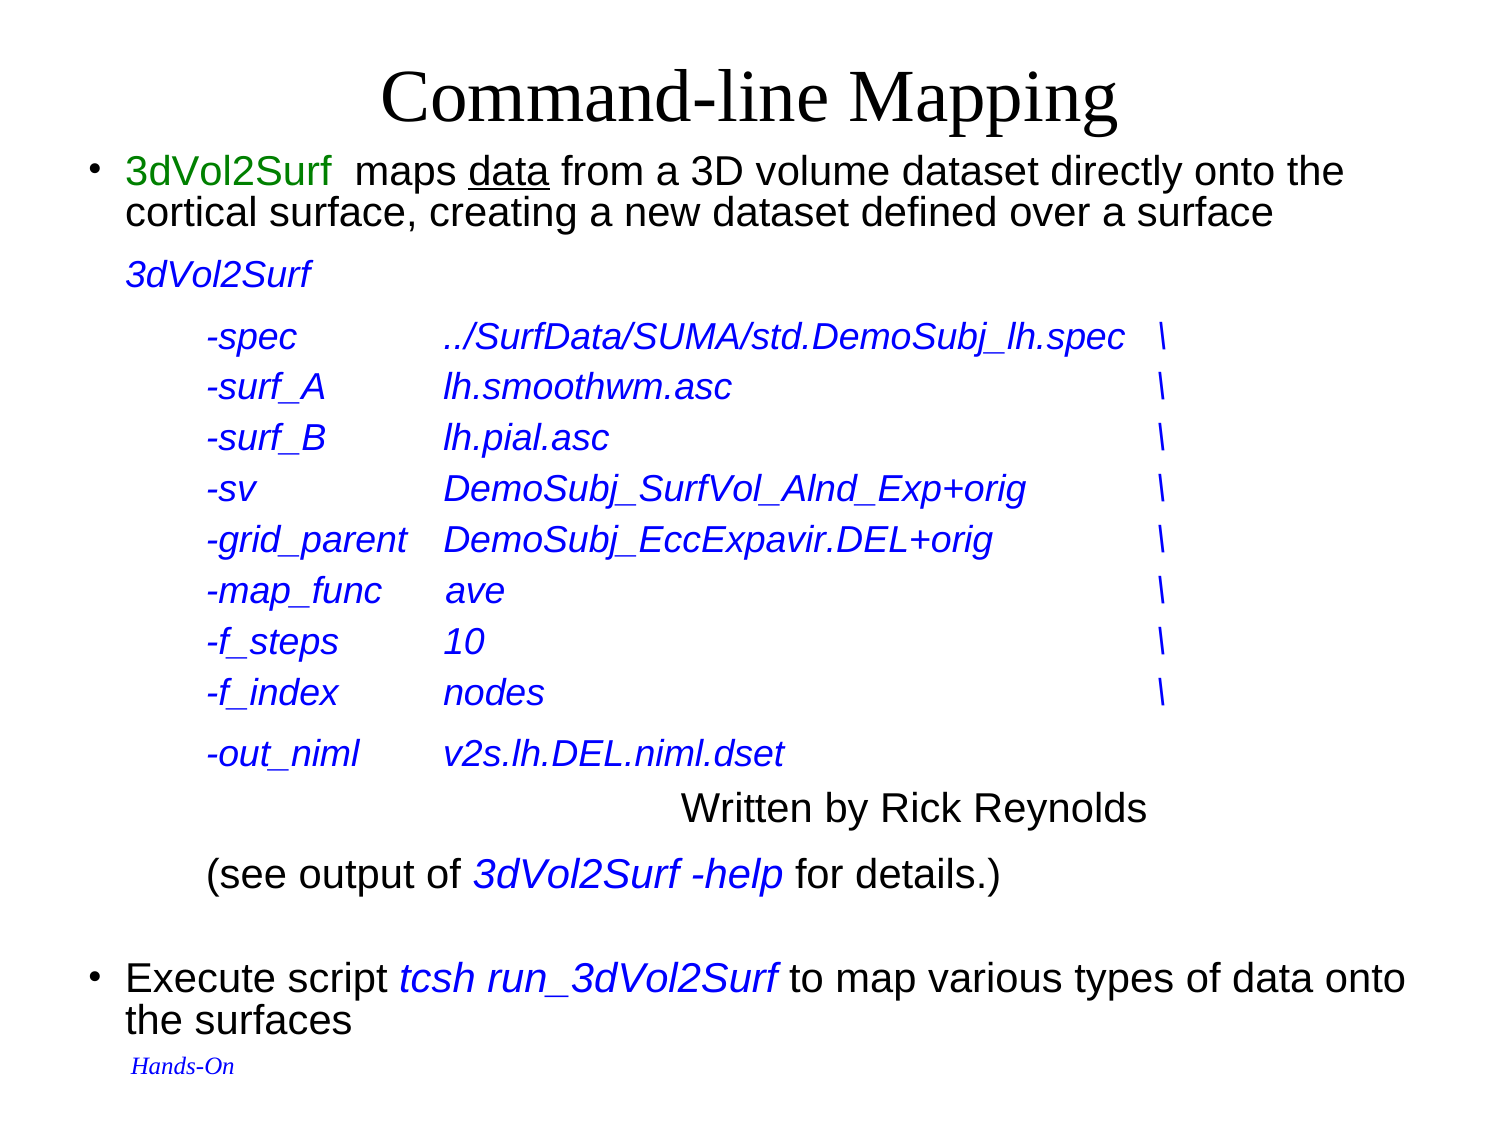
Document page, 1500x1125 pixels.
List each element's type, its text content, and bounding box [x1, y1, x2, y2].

text_box Command-line Mapping [960, 90, 976, 119]
text_box Command-line Mapping [997, 90, 1013, 119]
text_box Hands-On [116, 1042, 250, 1088]
text_box Command-line Mapping [75, 37, 1426, 150]
text_box 3dVol2Surf maps data from a 3D volume dataset directly onto the cortical surface, creating a new dataset defined over a surface 3dVol2Surf -spec ../SurfData/SUMA/std.DemoSubj_lh.spec \ -surf_A lh.smoothwm.asc \ -surf_B lh.pial.asc \ -sv DemoSubj_SurfVol_Alnd_Exp+orig \ -grid_parent DemoSubj_EccExpavir.DEL+orig \ -map_func ave \ -f_steps 10 \ -f_index nodes \ -out_niml v2s.lh.DEL.niml.dset Written by Rick Reynolds (see output of 3dVol2Surf -help for details.) Execute script tcsh run_3dVol2Surf to map various types of data onto the surfaces [72, 137, 1423, 1038]
